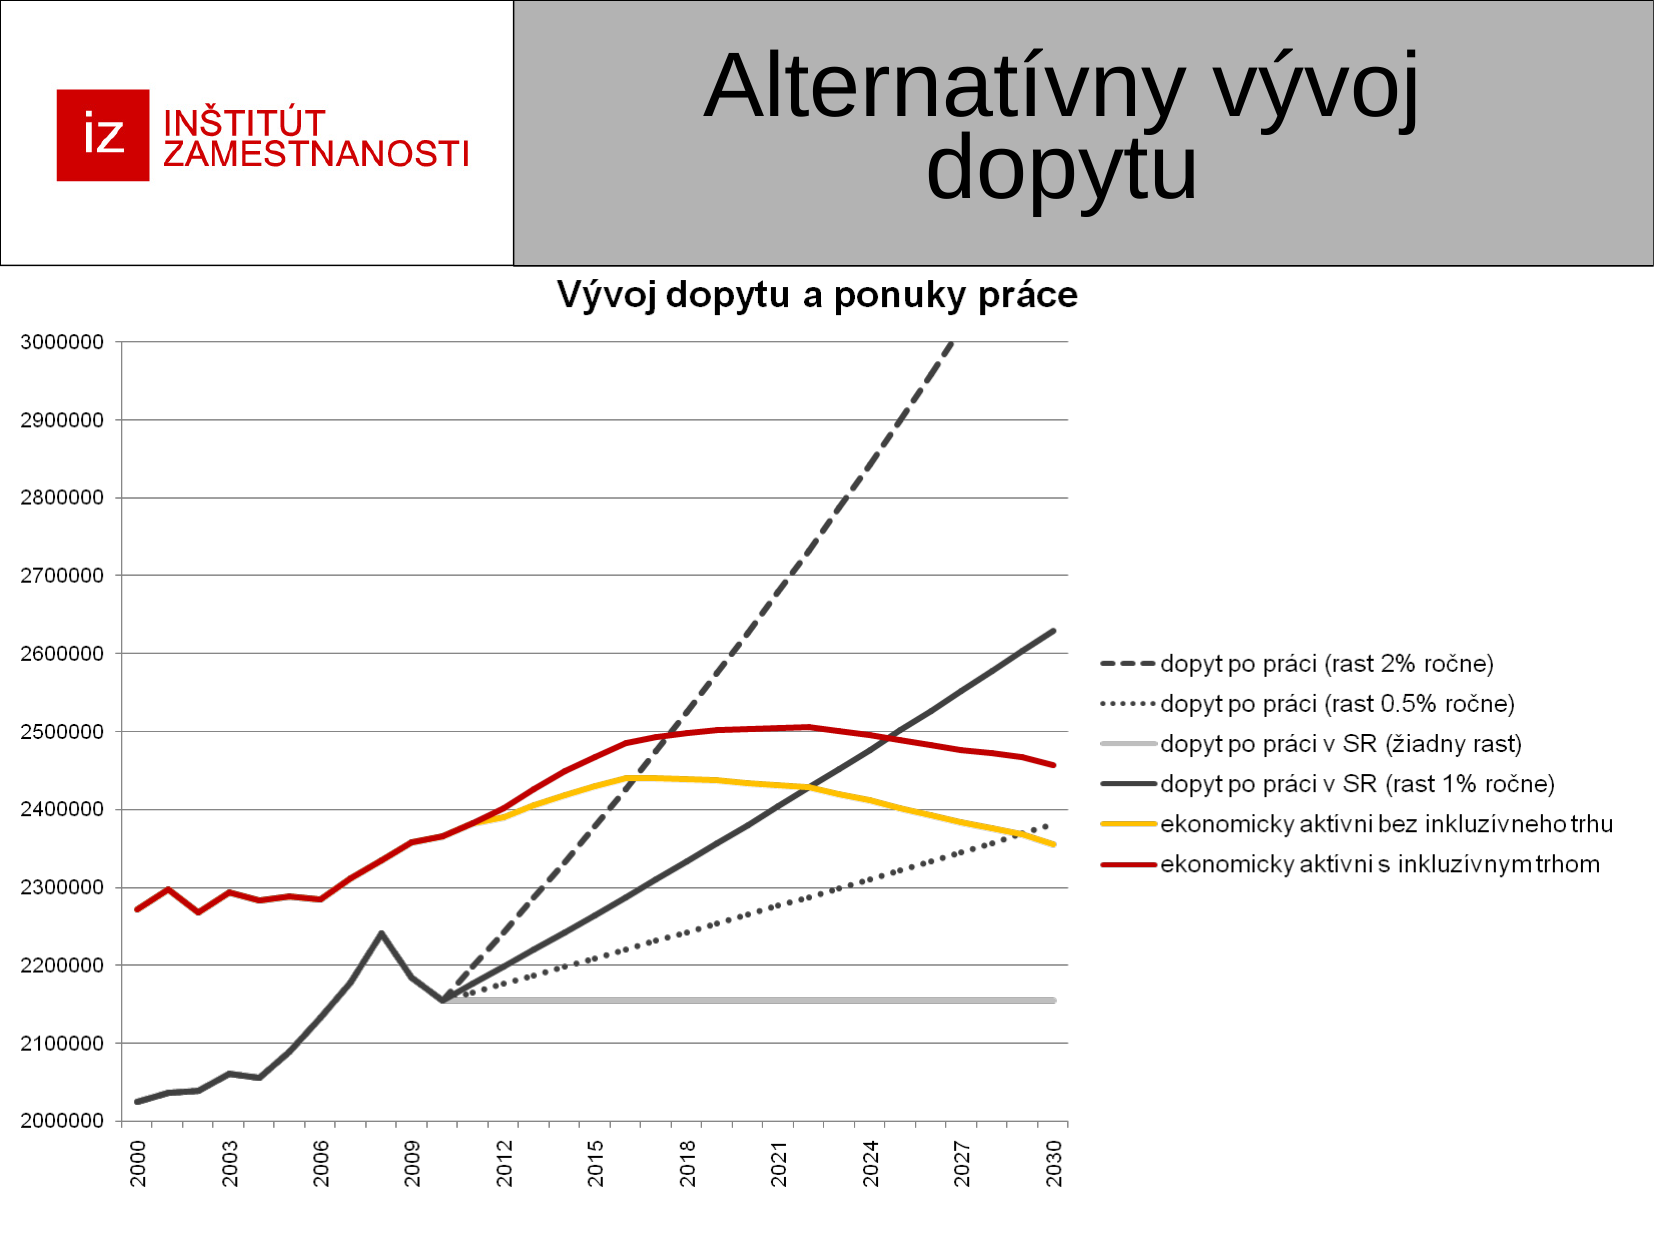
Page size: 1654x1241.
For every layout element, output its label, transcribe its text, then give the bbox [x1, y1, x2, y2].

title Alternatívny vývoj dopytu [561, 29, 1565, 237]
picture [0, 8, 1638, 1210]
